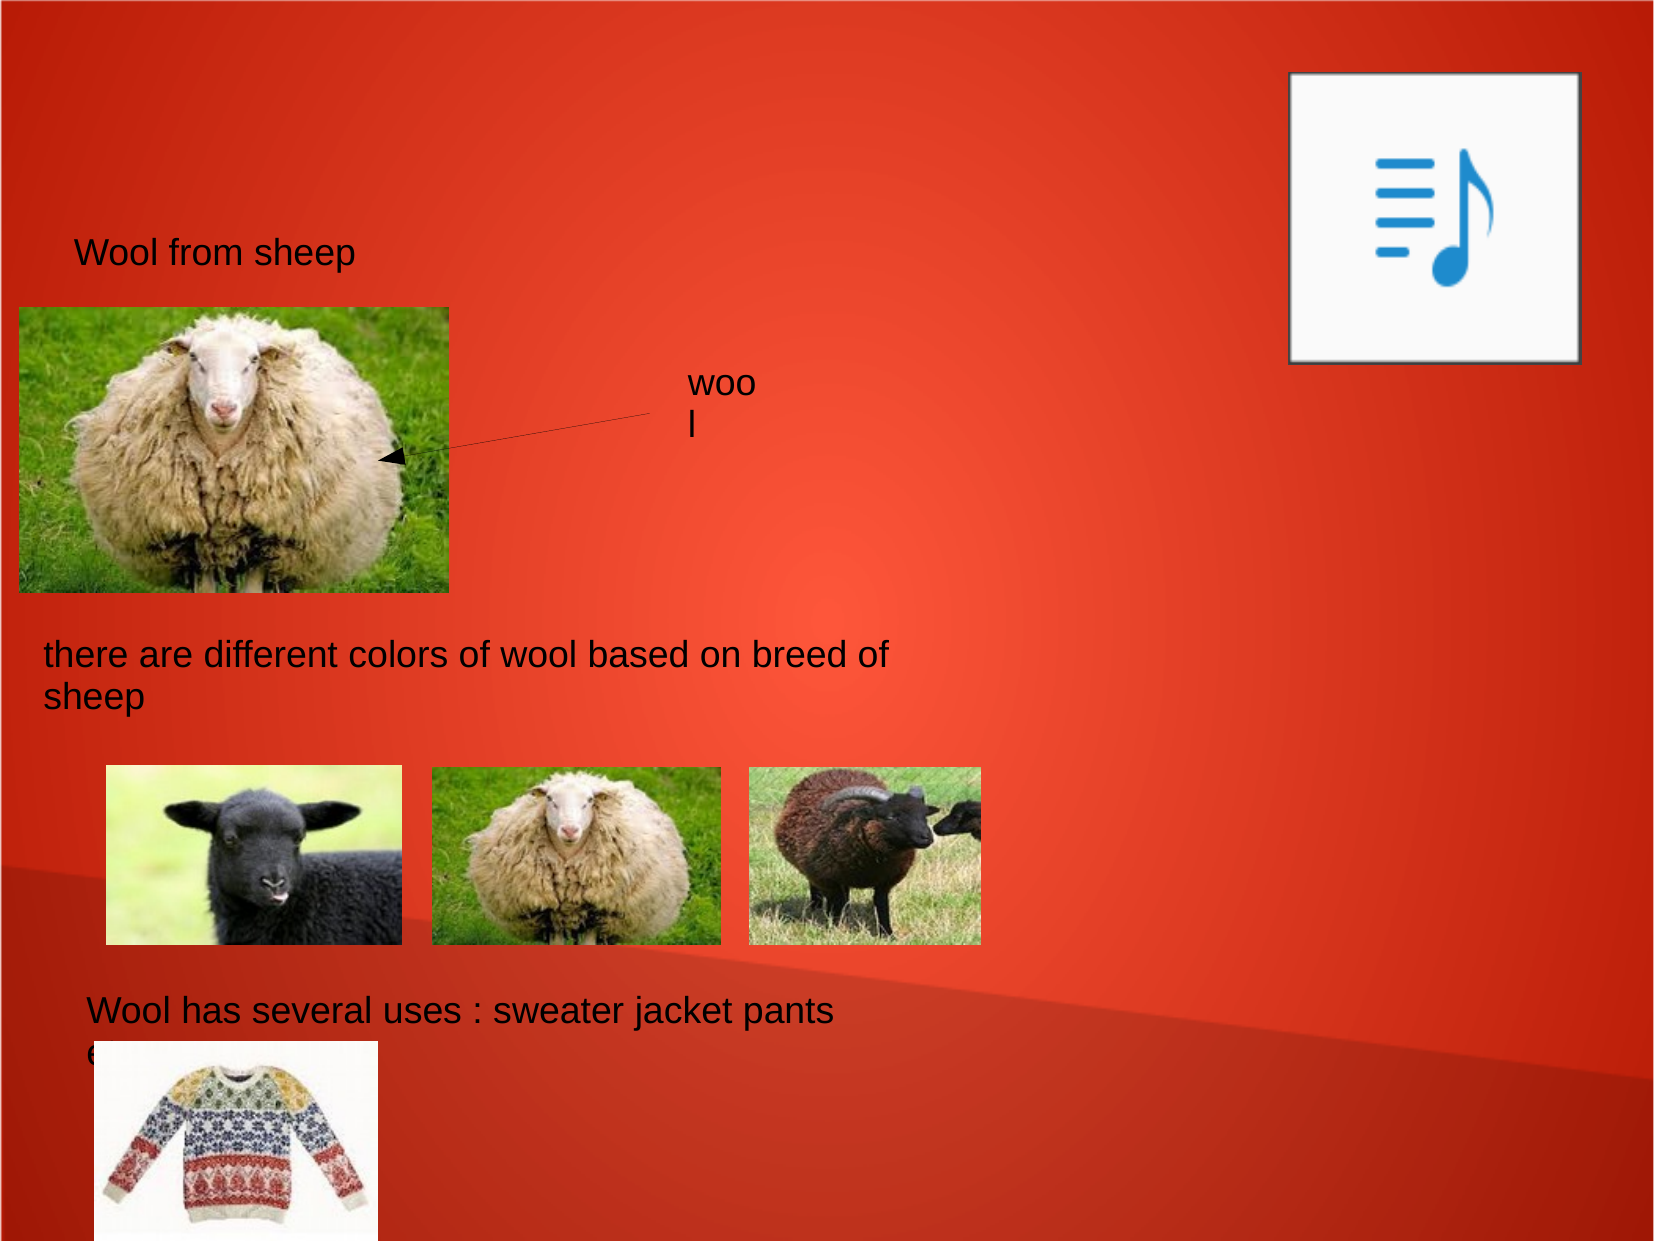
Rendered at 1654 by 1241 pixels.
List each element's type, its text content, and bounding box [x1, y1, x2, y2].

text_box Wool has several uses : sweater jacket pants etc [71, 982, 910, 1040]
text_box there are different colors of wool based on breed of sheep [28, 625, 1016, 683]
picture [0, 0, 1654, 1241]
text_box wool [673, 354, 779, 412]
text_box [1287, 70, 1583, 367]
text_box Wool from sheep [59, 224, 371, 282]
